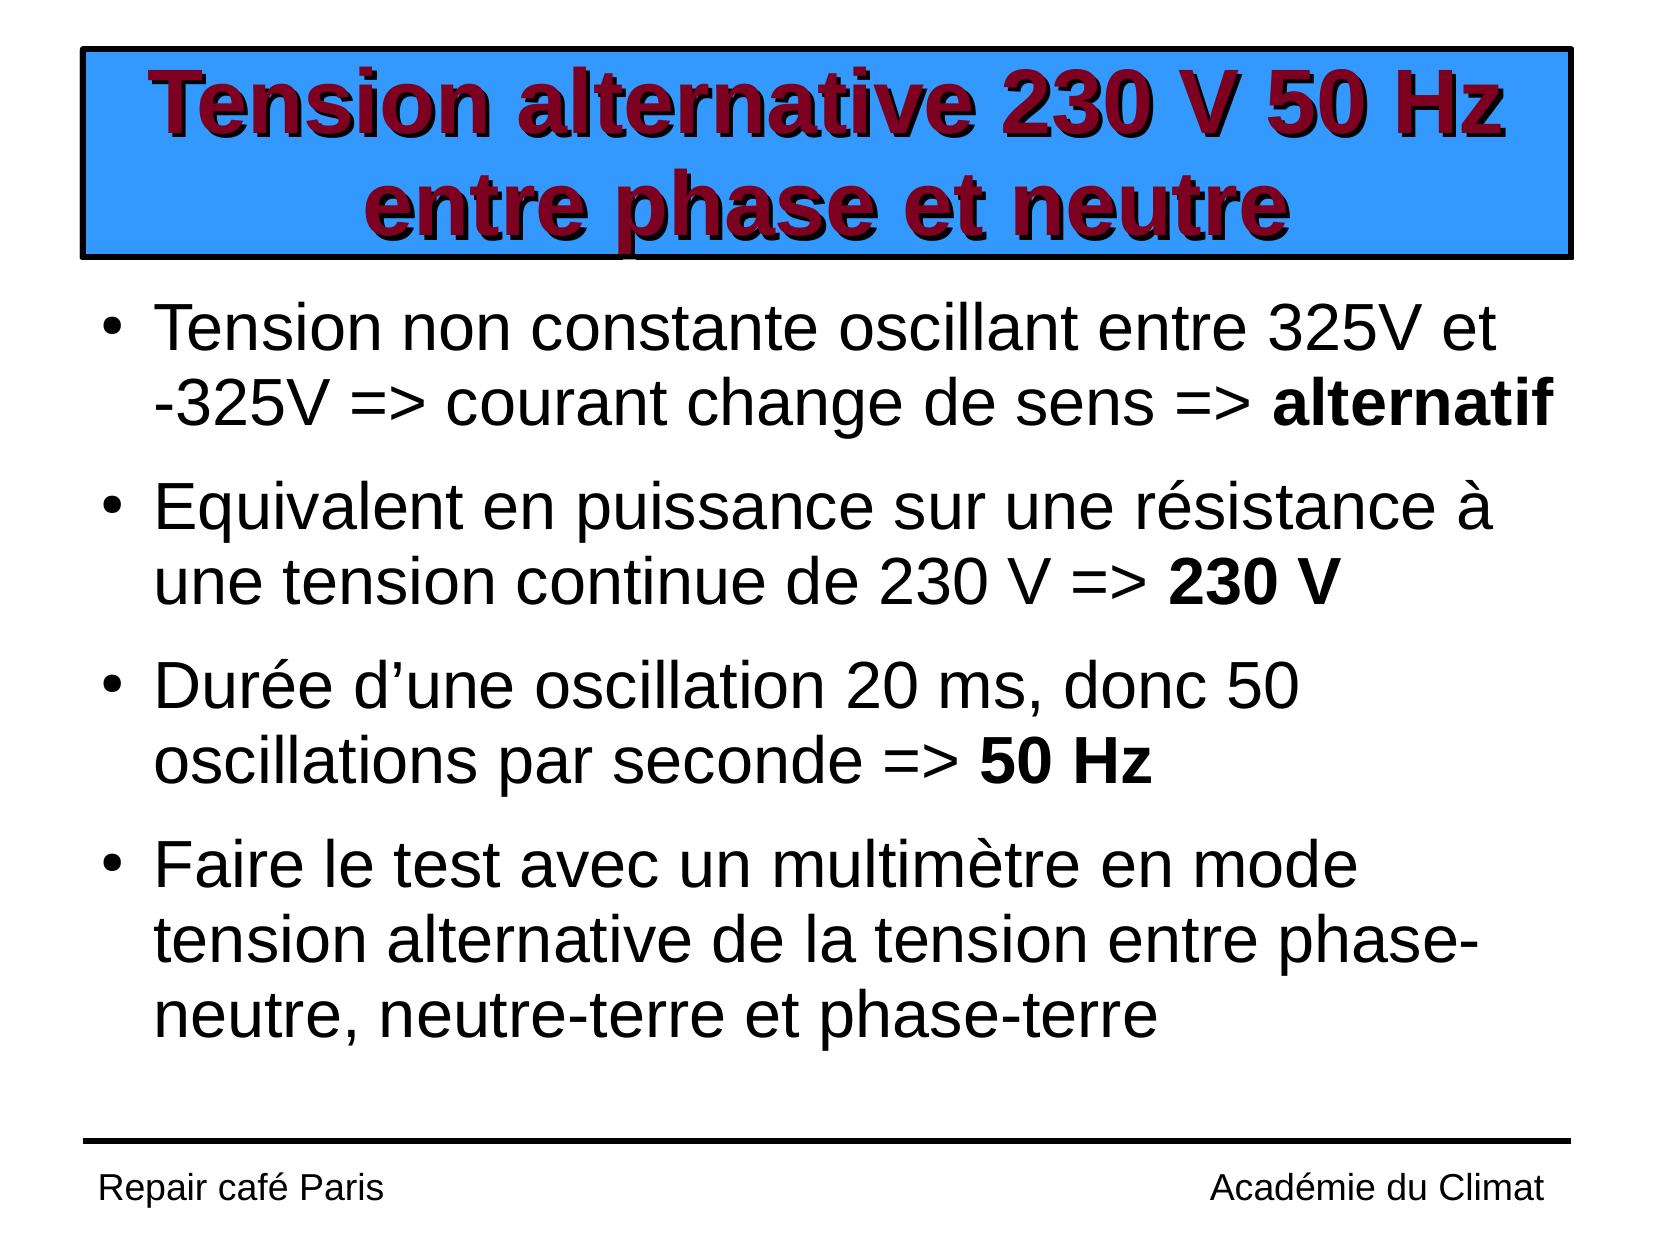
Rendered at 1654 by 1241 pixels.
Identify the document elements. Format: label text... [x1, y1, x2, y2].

title Tension alternative 230 V 50 Hz entre phase et neutre [82, 49, 1571, 257]
list Tension non constante oscillant entre 325V et -325V => courant change de sens => alternatif Equivalent en puissance sur une résistance à une tension continue de 230 V => 230 V Durée d’une oscillation 20 ms, donc 50 oscillations par seconde => 50 Hz Faire le test avec un multimètre en mode tension alternative de la tension entre phase-neutre, neutre-terre et phase-terre [82, 290, 1571, 1052]
text_box Repair café Paris Académie du Climat [82, 1158, 1571, 1216]
